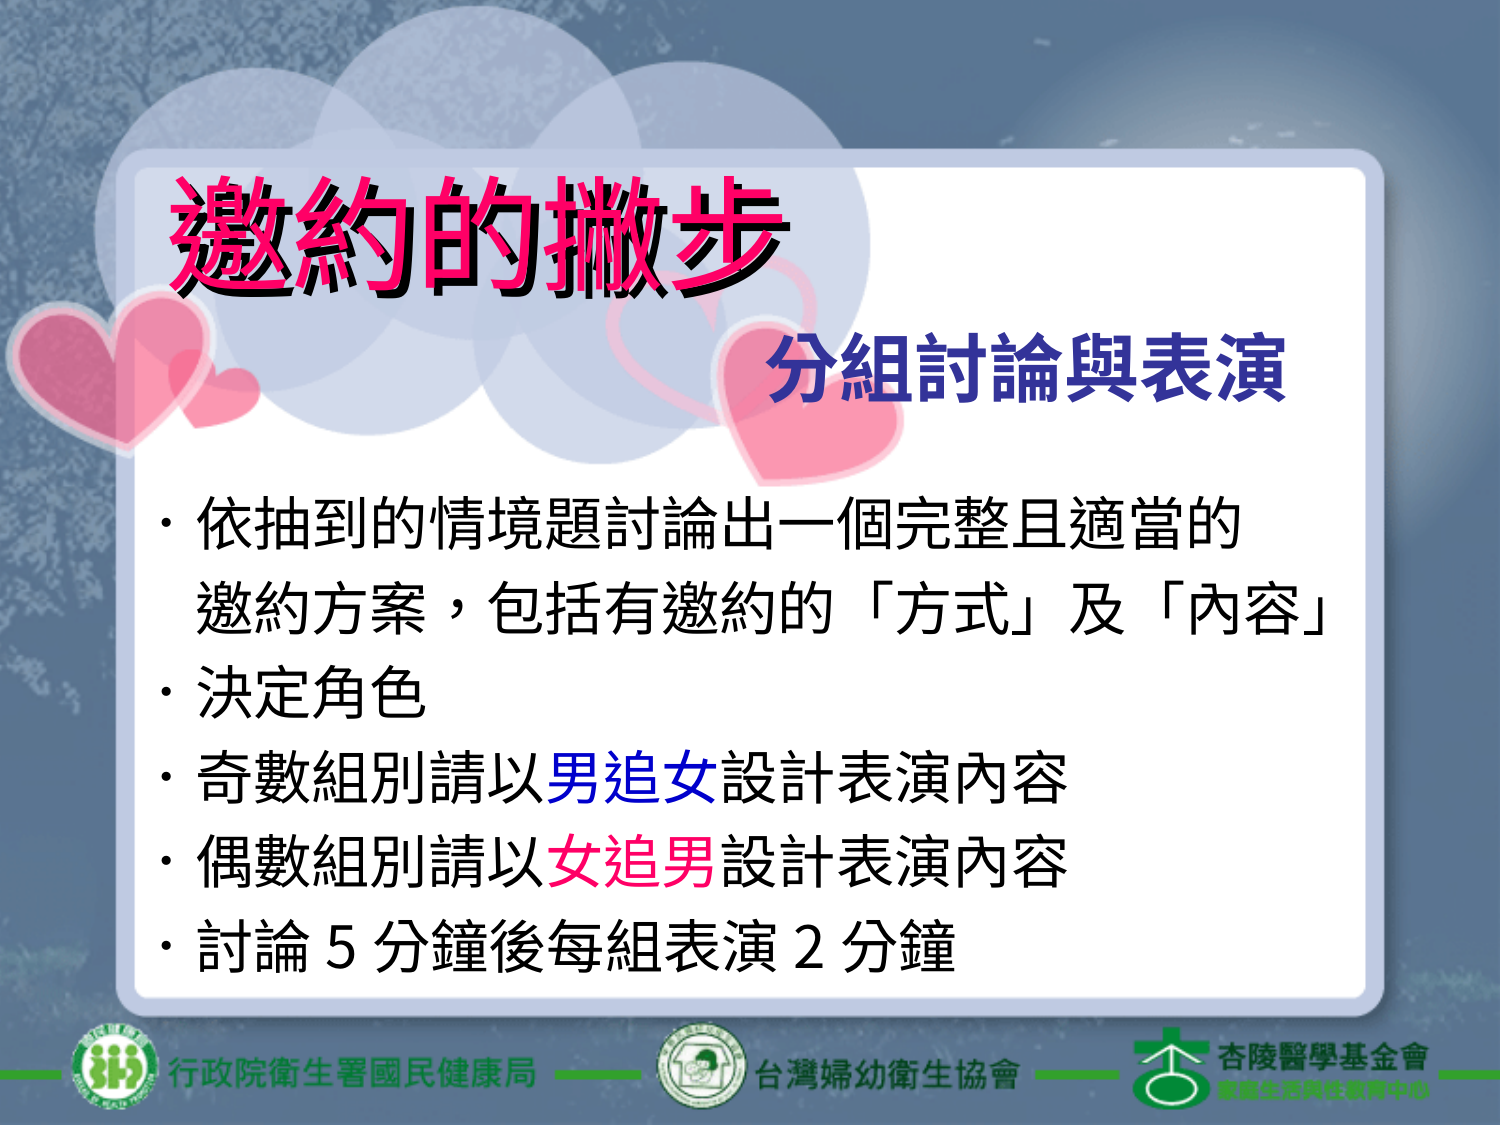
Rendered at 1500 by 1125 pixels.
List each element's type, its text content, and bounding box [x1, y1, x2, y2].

title 邀約的撇步 [147, 148, 810, 315]
picture [0, 0, 1500, 1125]
list ．依抽到的情境題討論出一個完整且適當的 邀約方案，包括有邀約的「方式」及「內容」 ．決定角色 ．奇數組別請以男追女設計表演內容 ．偶數組別請以女追男設計表演內容 ．討論5分鐘後每組表演2分鐘 [122, 479, 1388, 988]
text_box 分組討論與表演 [750, 314, 1305, 420]
